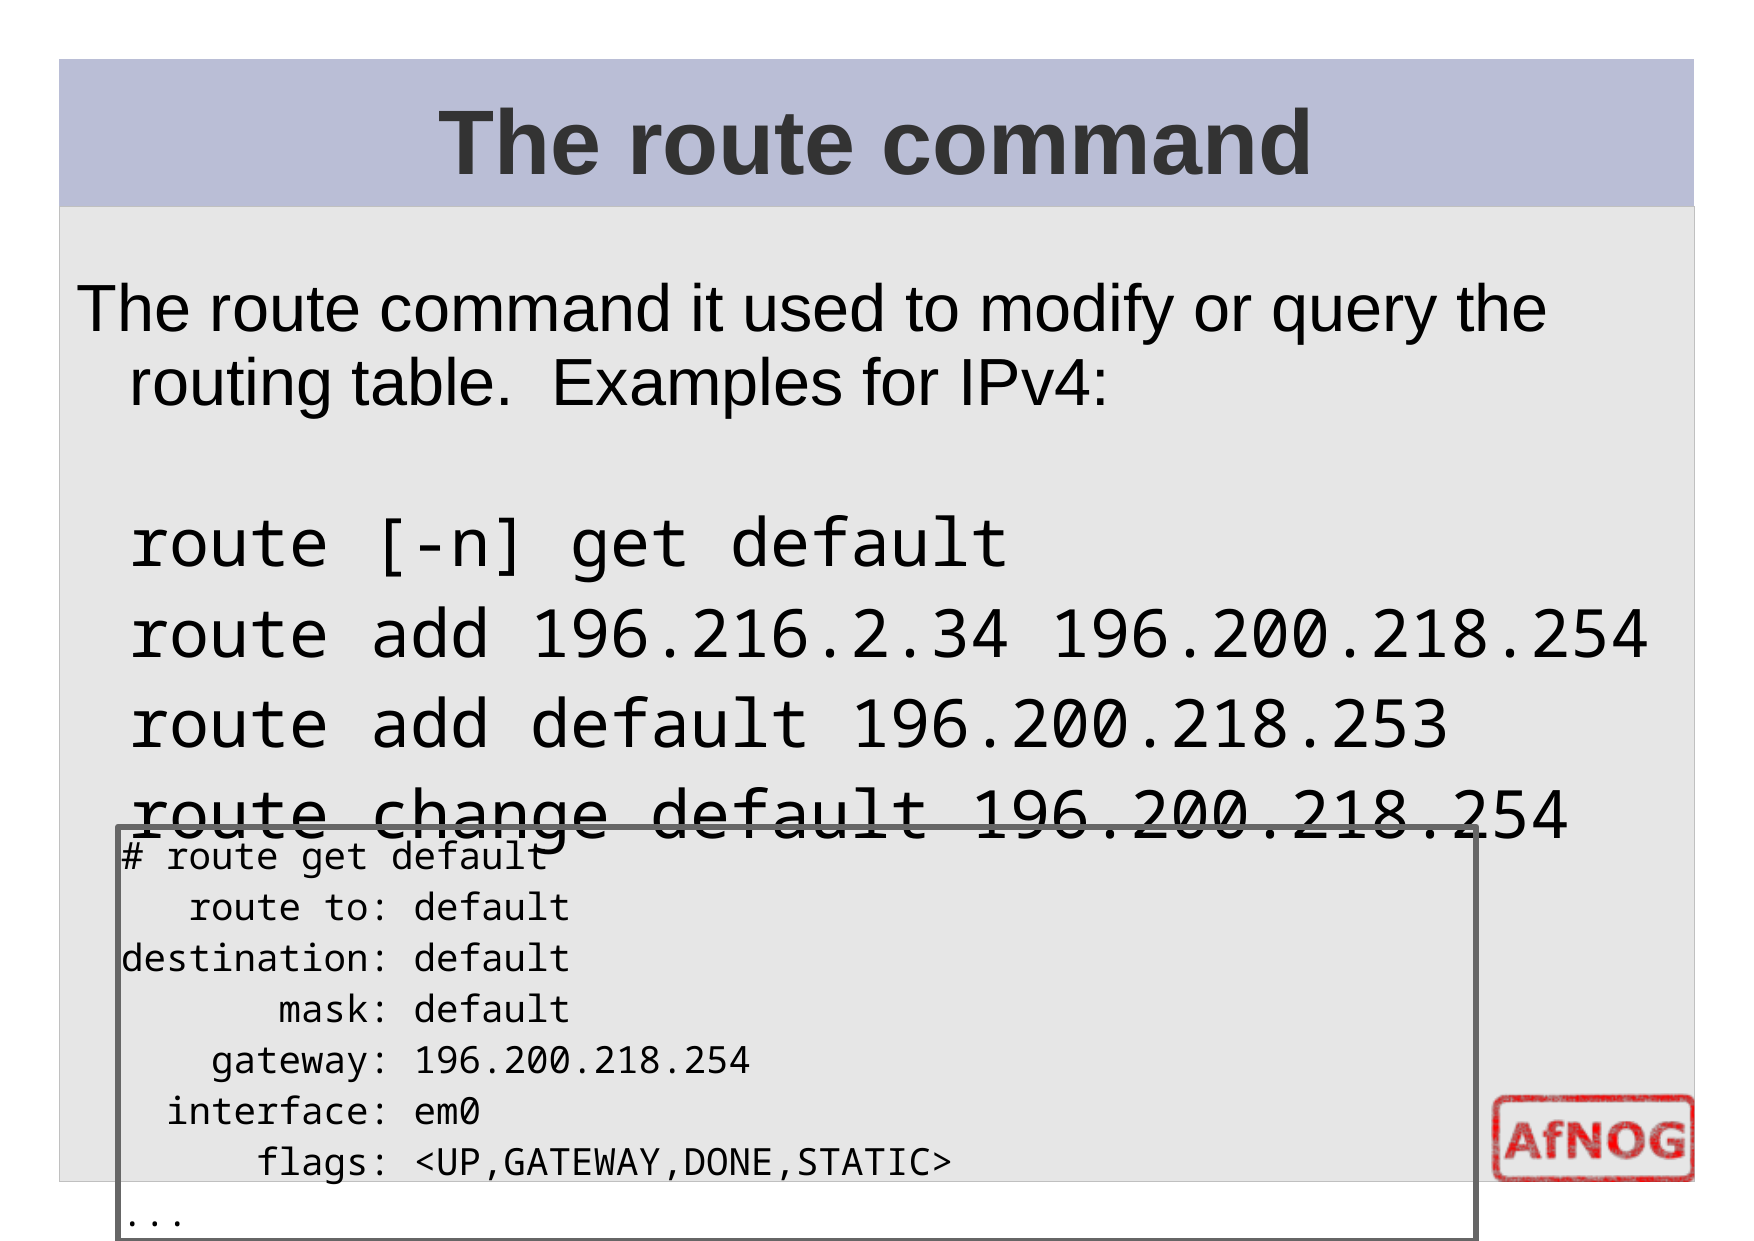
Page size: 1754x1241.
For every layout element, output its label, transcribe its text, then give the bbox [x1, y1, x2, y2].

title The route command [59, 48, 1695, 237]
list The route command it used to modify or query the routing table. Examples for IPv4: route [-n] get default route add 196.216.2.34 196.200.218.254 route add default 196.200.218.253 route change default 196.200.218.254 [59, 270, 1654, 768]
picture [1490, 1092, 1695, 1182]
text_box # route get default route to: default destination: default mask: default gateway: 196.200.218.254 interface: em0 flags: <UP,GATEWAY,DONE,STATIC> ... [118, 826, 1477, 1152]
